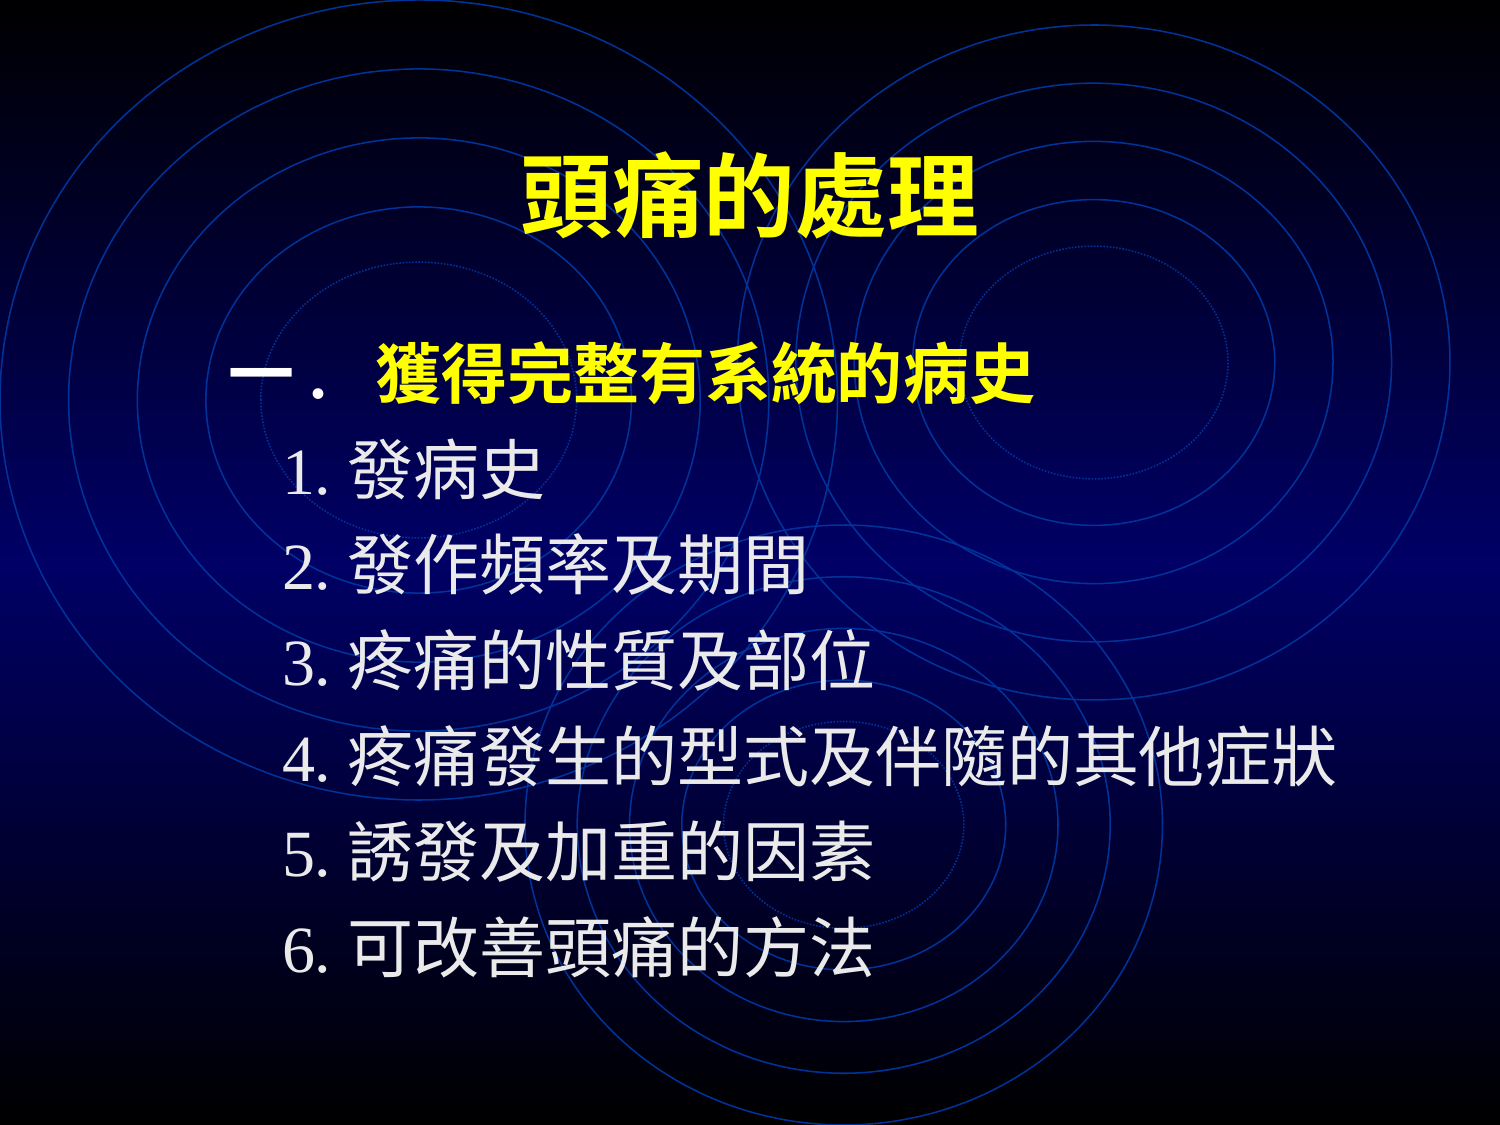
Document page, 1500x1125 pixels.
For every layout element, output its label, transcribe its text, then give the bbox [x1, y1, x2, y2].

list 一. 獲得完整有系統的病史 1.發病史 2.發作頻率及期間 3.疼痛的性質及部位 4.疼痛發生的型式及伴隨的其他症狀 5.誘發及加重的因素 6.可改善頭痛的方法 [112, 324, 1388, 1000]
title 頭痛的處理 [112, 99, 1388, 288]
